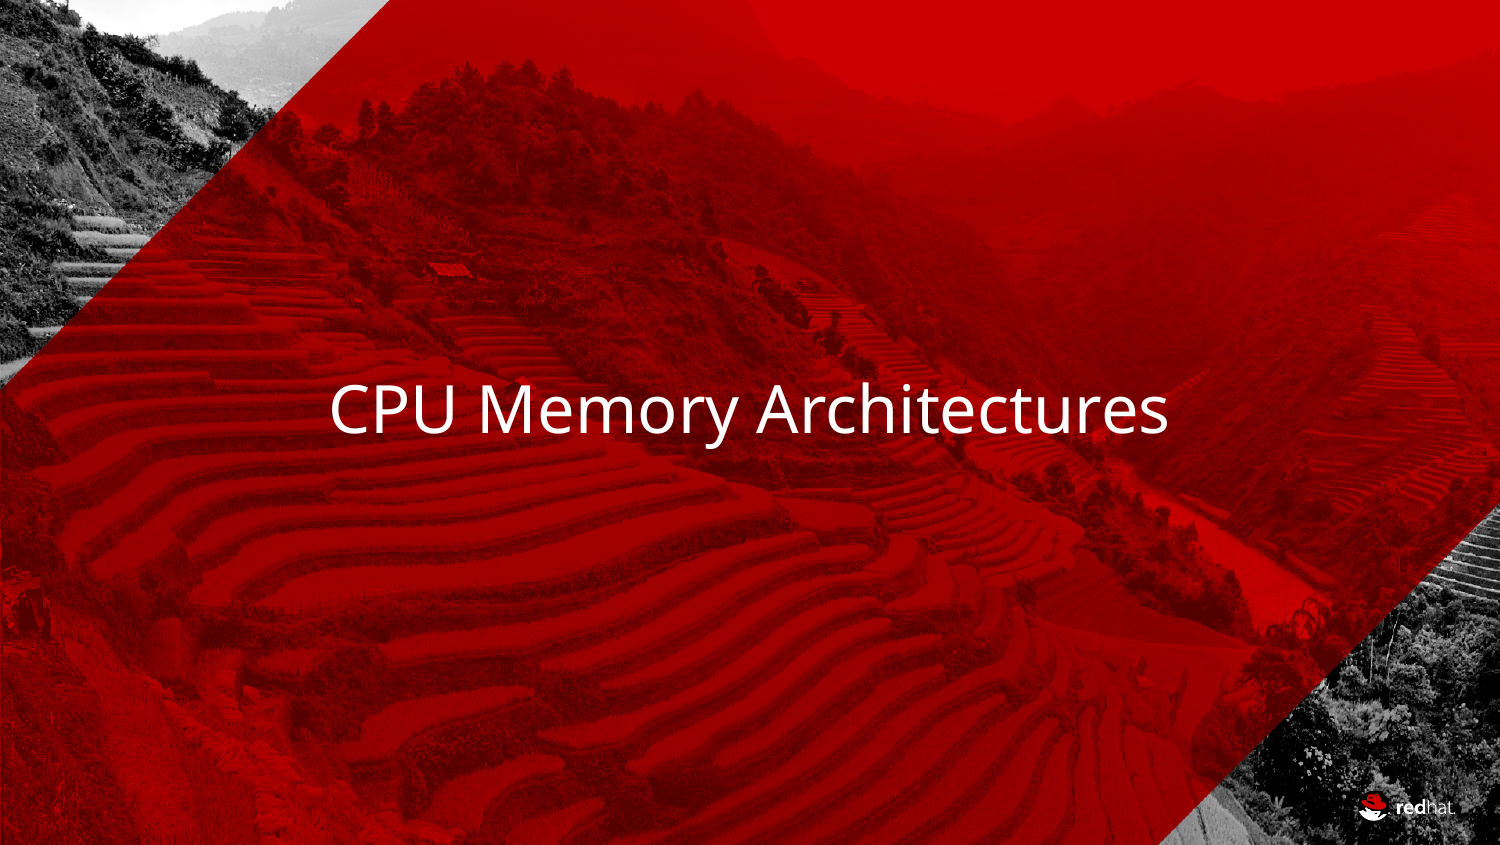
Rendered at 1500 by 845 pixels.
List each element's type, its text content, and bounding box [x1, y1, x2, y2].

title CPU Memory Architectures [112, 330, 1388, 486]
picture [0, 0, 1500, 845]
